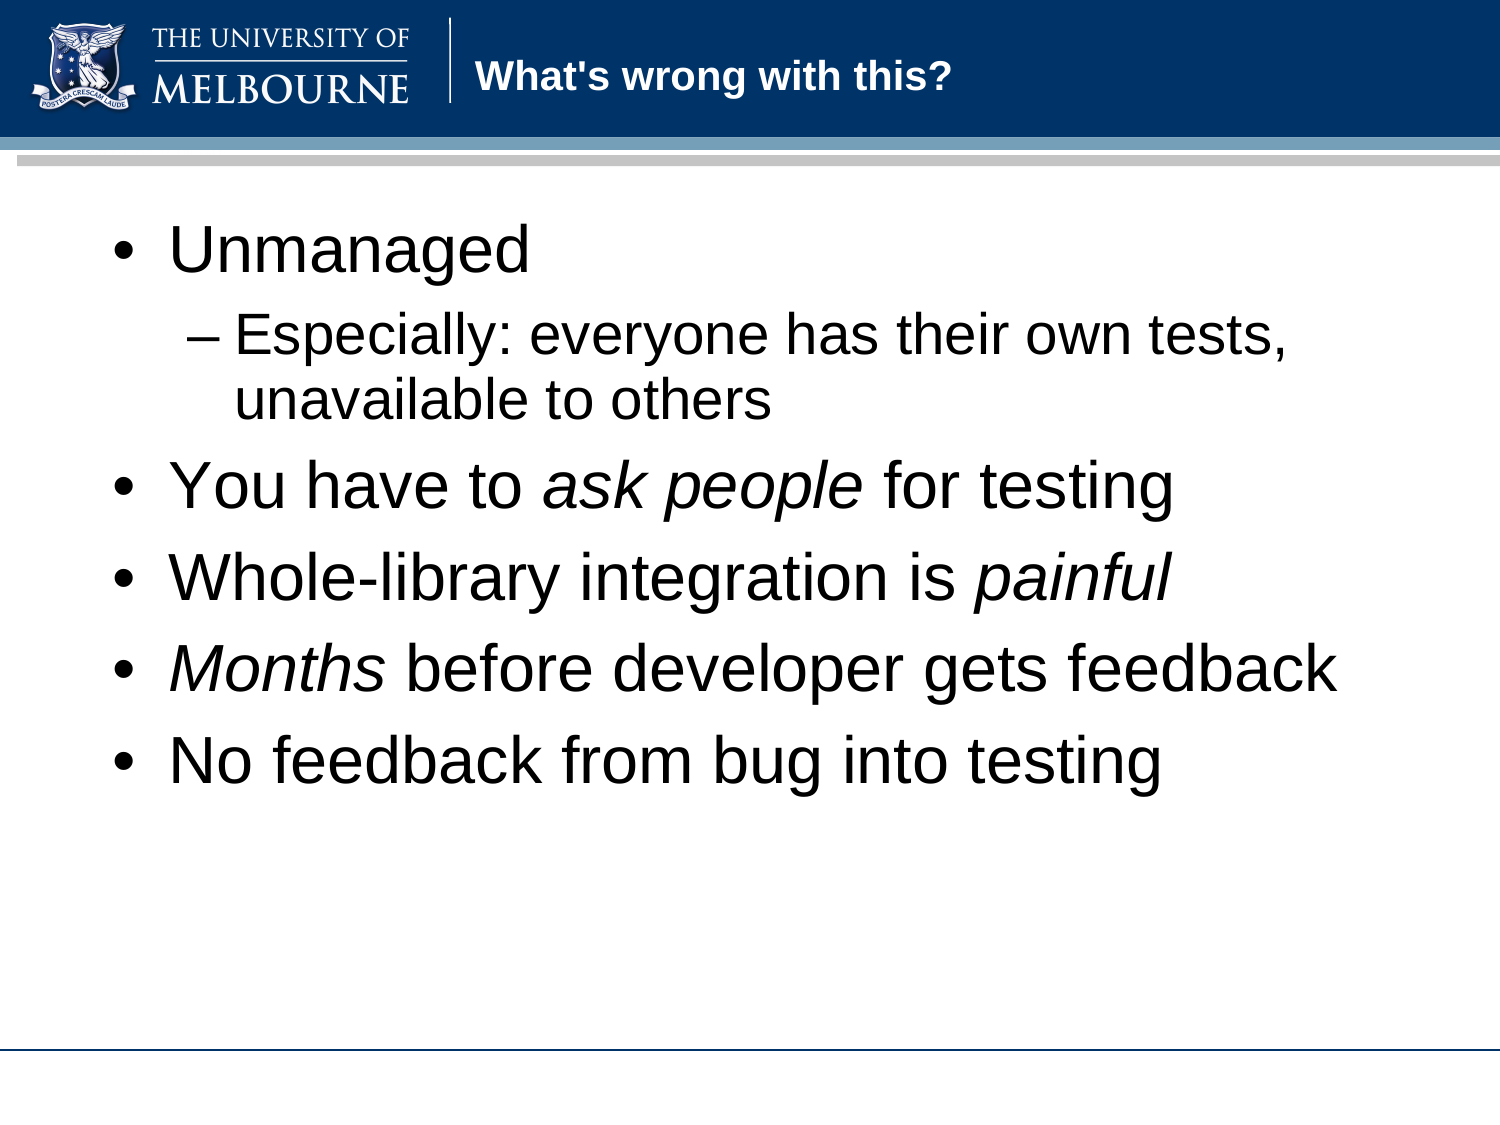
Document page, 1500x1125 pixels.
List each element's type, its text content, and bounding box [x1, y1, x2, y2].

list Unmanaged Especially: everyone has their own tests, unavailable to others You have to ask people for testing Whole-library integration is painful Months before developer gets feedback No feedback from bug into testing [112, 212, 1388, 1001]
picture [24, 17, 413, 119]
title What's wrong with this? [474, 19, 1450, 133]
picture [87, 150, 229, 155]
